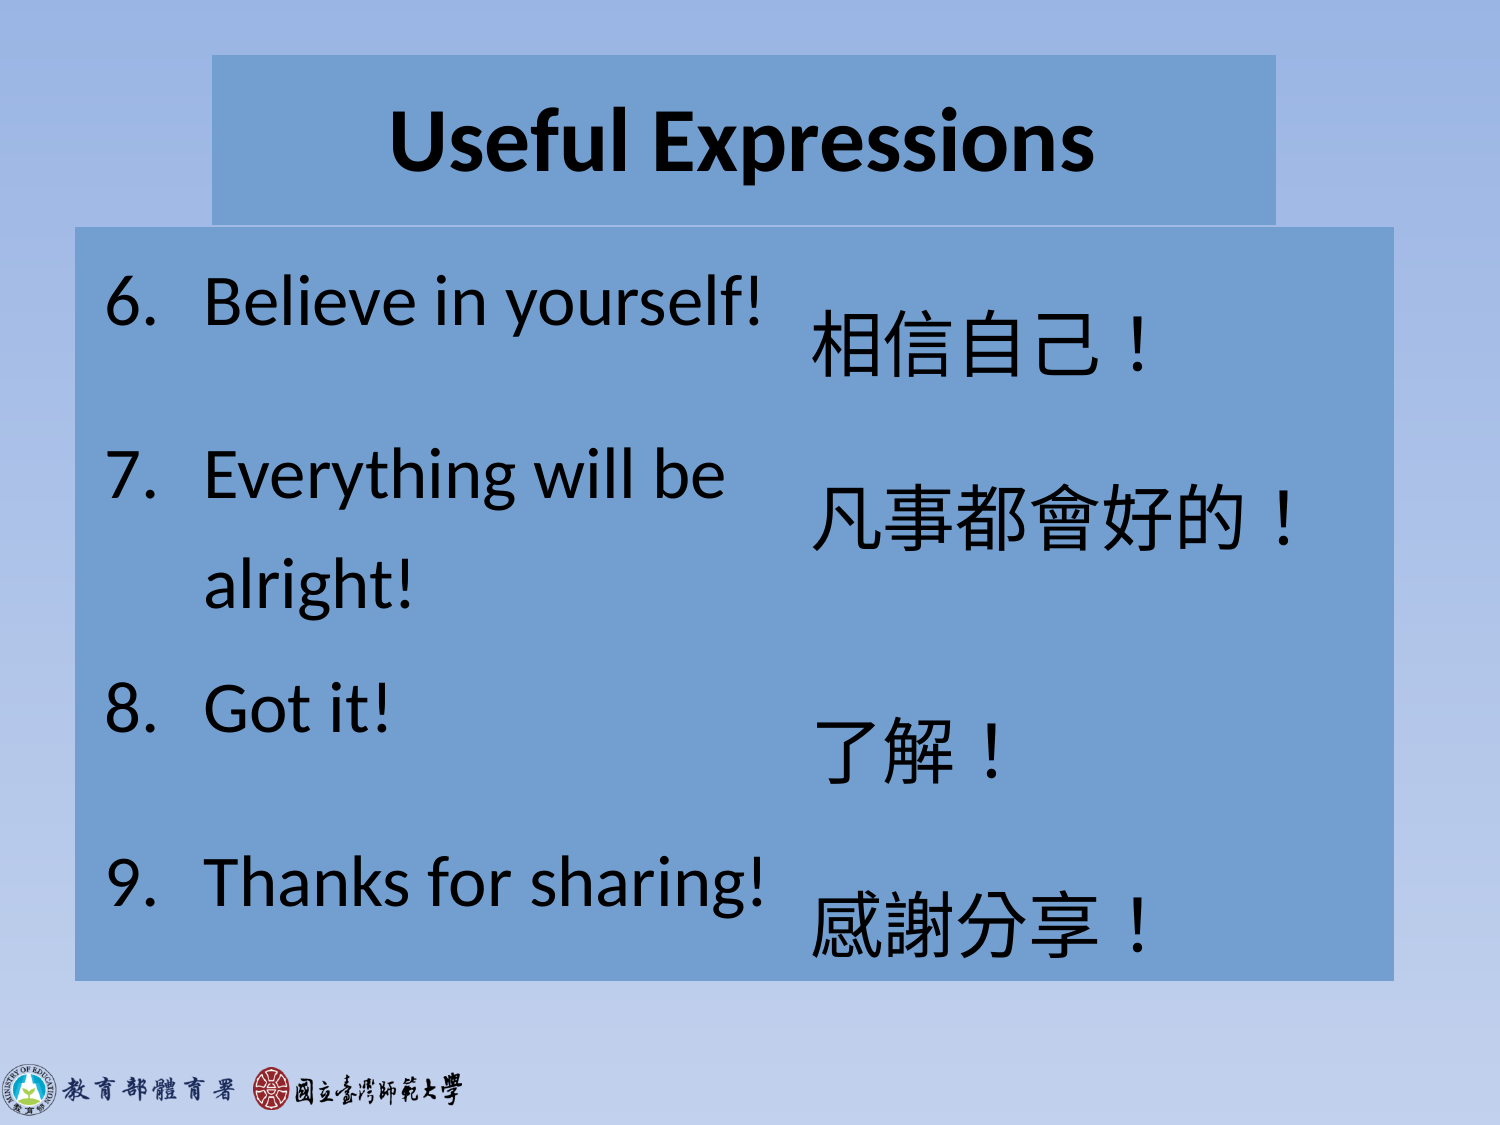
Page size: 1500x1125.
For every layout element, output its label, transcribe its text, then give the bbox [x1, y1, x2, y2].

table_cell 9. [75, 807, 189, 981]
table_cell Got it! [189, 634, 795, 807]
table_cell Everything will be alright! [189, 400, 795, 634]
table_header Believe in yourself! [189, 227, 795, 400]
table_cell 7. [75, 400, 189, 634]
table_cell 了解！ [795, 634, 1394, 807]
table_header 6. [75, 227, 189, 400]
table_header 相信自己！ [795, 227, 1394, 400]
table_cell 8. [75, 634, 189, 807]
table_cell Thanks for sharing! [189, 807, 795, 981]
title Useful Expressions [67, 41, 1418, 229]
table_cell 凡事都會好的！ [795, 400, 1394, 634]
table_cell 感謝分享！ [795, 807, 1394, 981]
